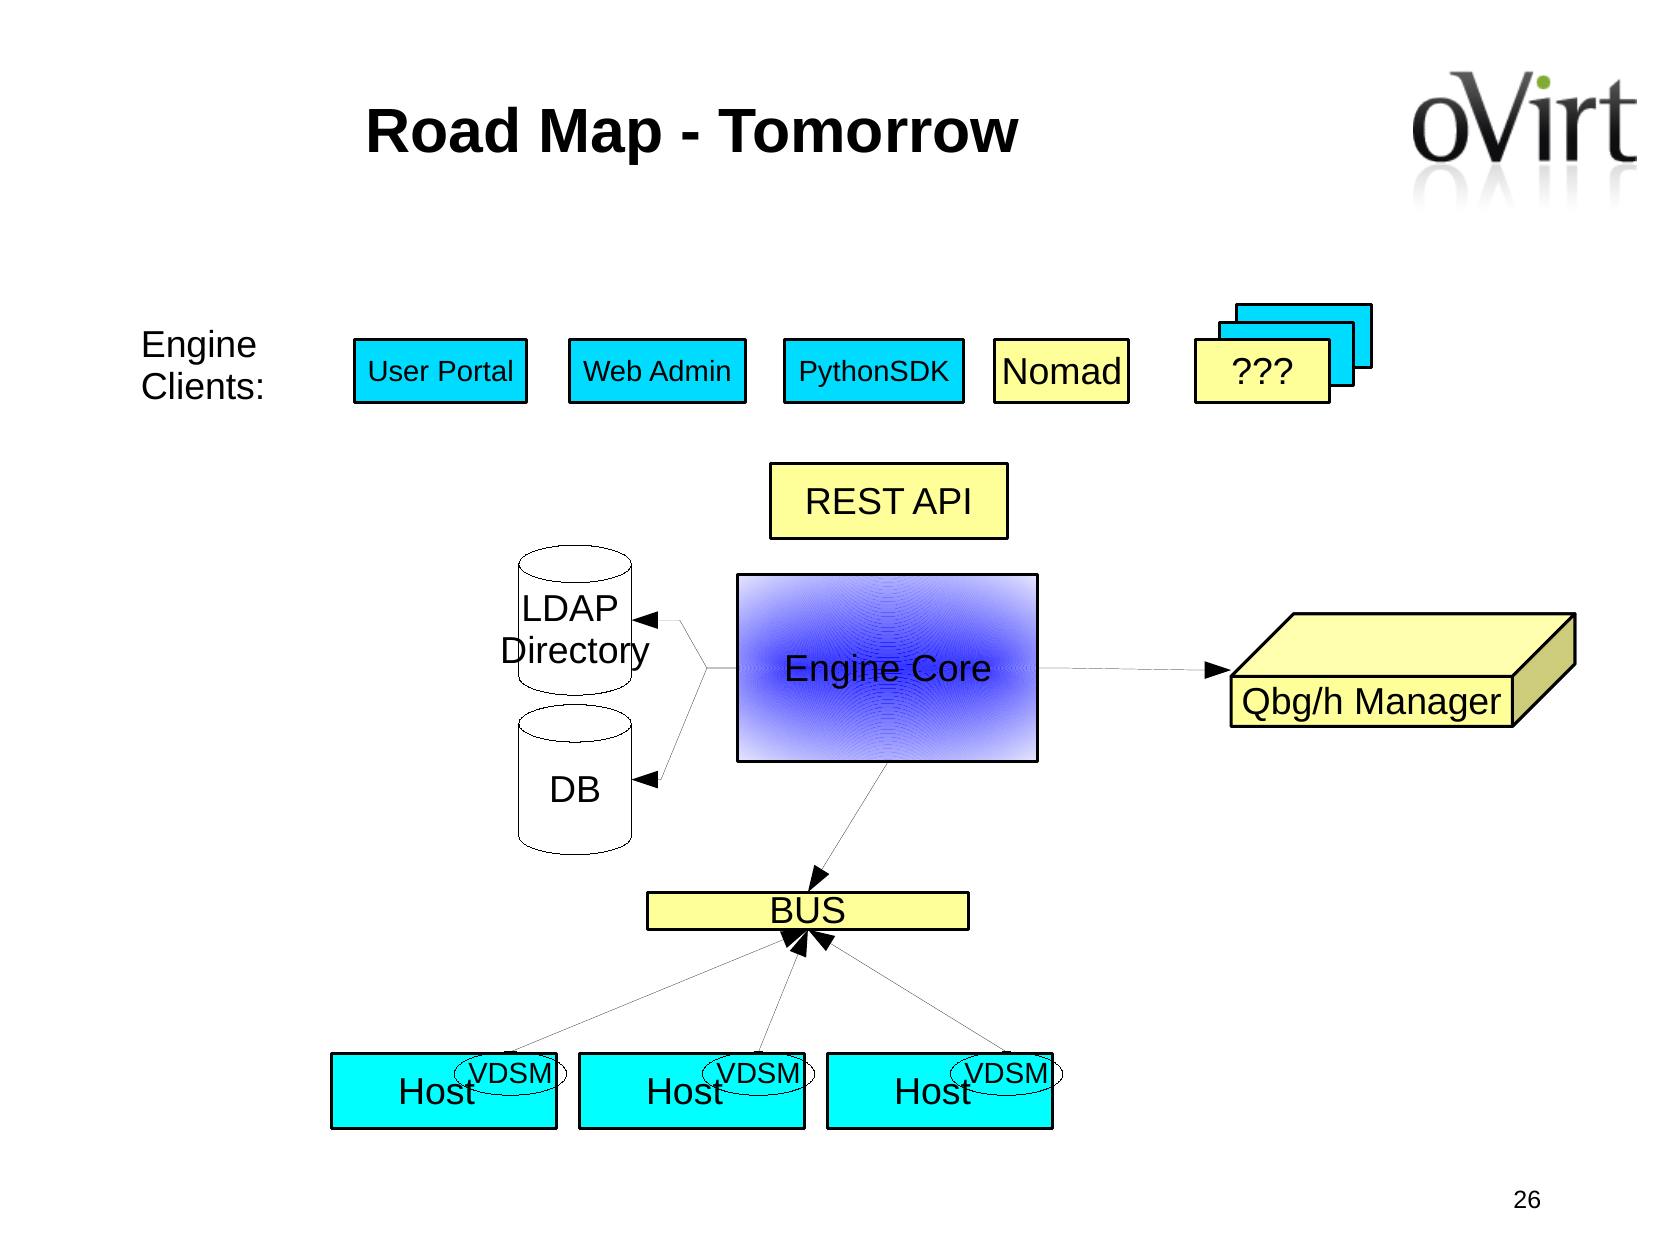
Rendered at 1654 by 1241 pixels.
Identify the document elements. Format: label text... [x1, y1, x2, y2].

text_box Web Admin [569, 339, 746, 403]
text_box LDAP Directory [518, 565, 632, 696]
text_box Host [535, 1053, 557, 1060]
text_box ??? [1195, 339, 1330, 403]
text_box Engine Clients: [126, 316, 314, 415]
text_box Nomad [994, 339, 1129, 403]
text_box VDSM [454, 1051, 567, 1096]
picture [1413, 63, 1637, 212]
text_box REST API [770, 463, 1008, 539]
text_box BUS [647, 892, 969, 930]
text_box PythonSDK [784, 339, 964, 403]
text_box Qbg/h Manager [1231, 677, 1512, 727]
text_box ??? [1219, 322, 1354, 386]
text_box Engine Core [737, 574, 1038, 762]
title Road Map - Tomorrow [82, 27, 1303, 235]
text_box DB [518, 724, 632, 855]
text_box VDSM [702, 1051, 815, 1096]
text_box Host [783, 1053, 805, 1060]
text_box Host [331, 1053, 557, 1129]
text_box Host [579, 1053, 805, 1129]
text_box VDSM [950, 1051, 1063, 1096]
text_box User Portal [354, 339, 527, 403]
text_box Host [1031, 1053, 1053, 1060]
text_box Host [827, 1053, 1053, 1129]
text_box ??? [1236, 304, 1372, 368]
